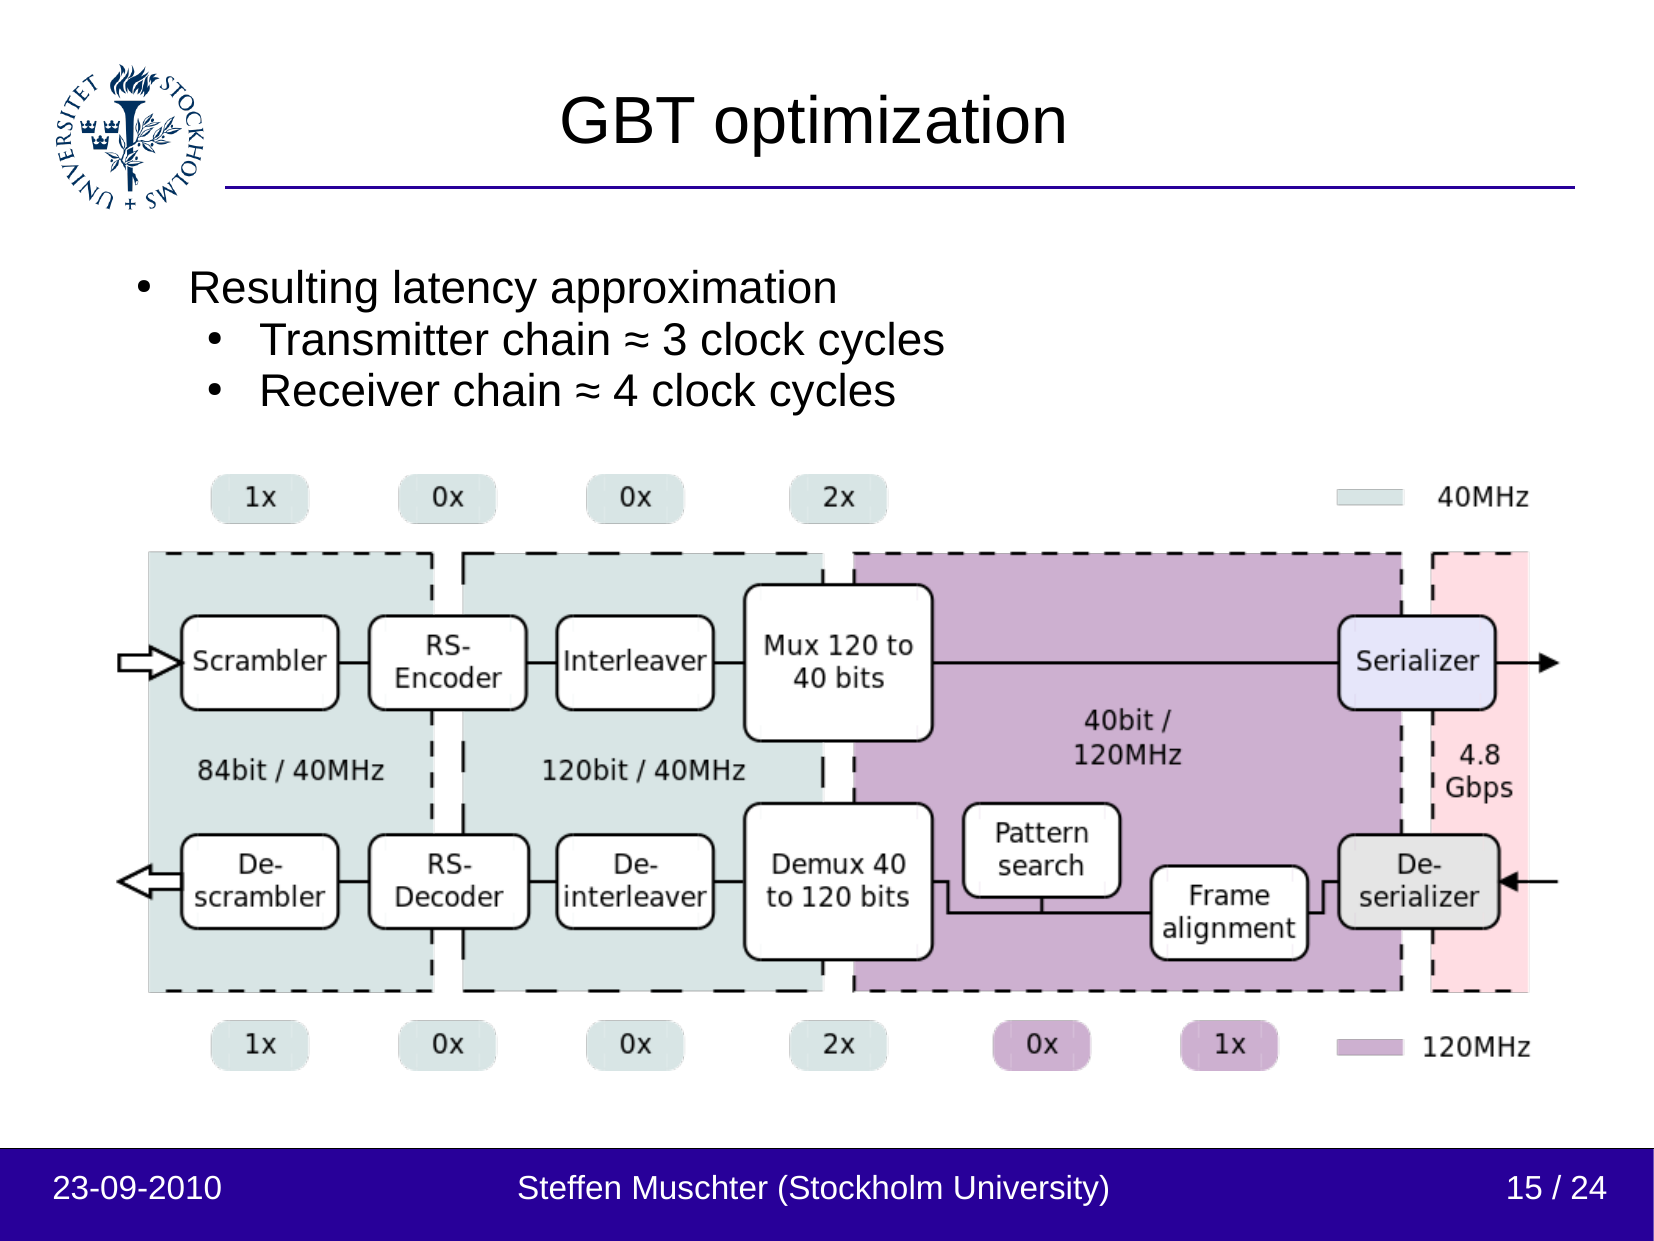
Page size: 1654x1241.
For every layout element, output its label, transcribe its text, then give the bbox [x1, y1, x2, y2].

picture [54, 64, 212, 215]
text_box GBT optimization [544, 75, 1085, 166]
text_box 15 / 24 [1403, 1162, 1623, 1215]
text_box Resulting latency approximation Transmitter chain ≈ 3 clock cycles Receiver chain ≈ 4 clock cycles [121, 255, 1576, 424]
picture [116, 474, 1561, 1072]
